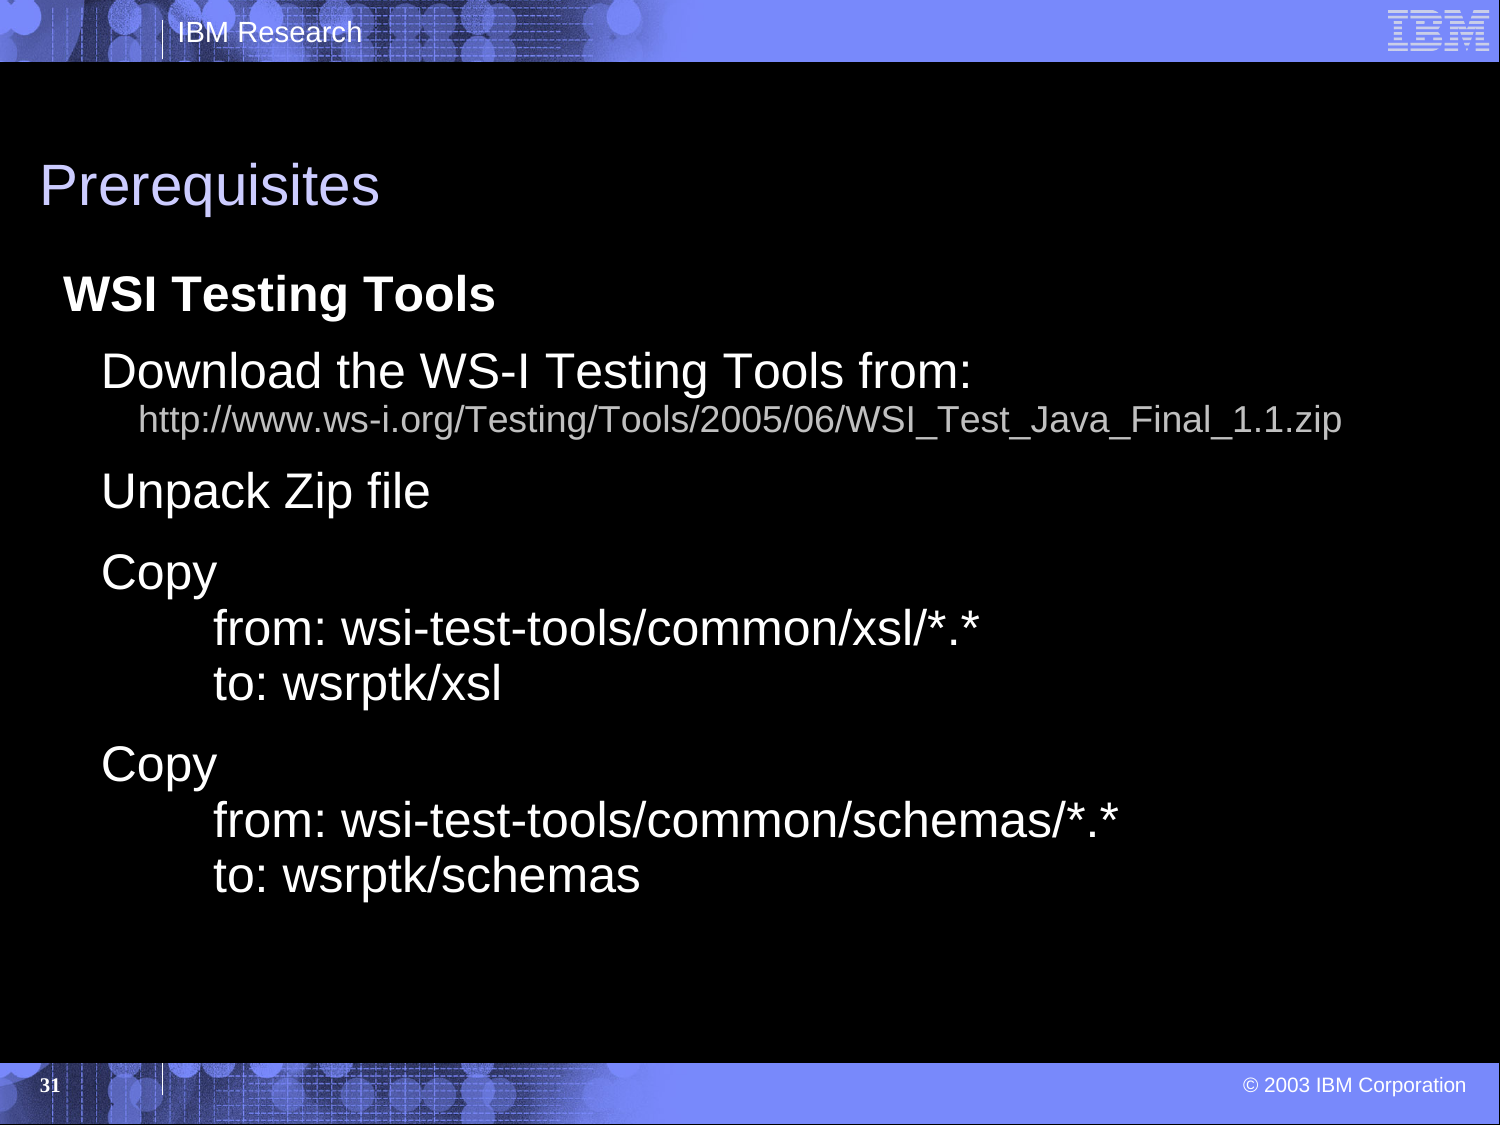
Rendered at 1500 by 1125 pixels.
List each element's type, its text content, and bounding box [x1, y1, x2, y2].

picture [0, 0, 1499, 62]
title Prerequisites [25, 142, 1378, 225]
picture [0, 1063, 1499, 1124]
list WSI Testing Tools Download the WS-I Testing Tools from: http://www.ws-i.org/Testing/Tools/2005/06/WSI_Test_Java_Final_1.1.zip Unpack Zip file Copy from: wsi-test-tools/common/xsl/*.* to: wsrptk/xsl Copy from: wsi-test-tools/common/schemas/*.* to: wsrptk/schemas [48, 258, 1405, 995]
